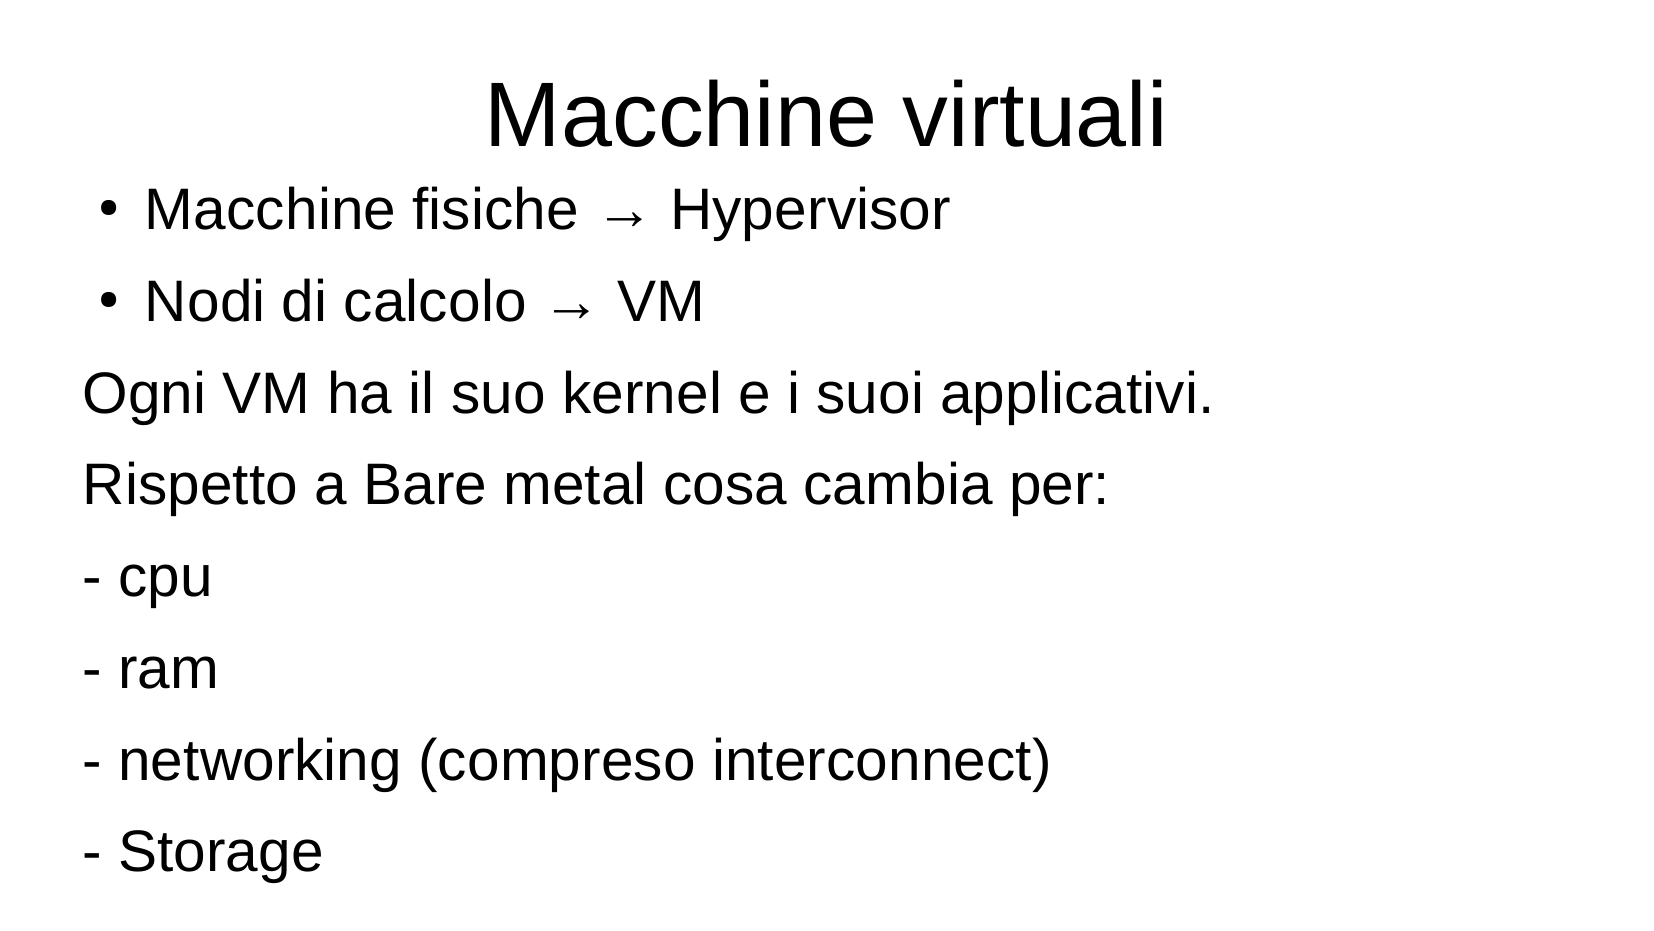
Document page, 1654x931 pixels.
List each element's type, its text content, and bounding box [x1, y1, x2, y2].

list Macchine fisiche → Hypervisor Nodi di calcolo → VM Ogni VM ha il suo kernel e i suoi applicativi. Rispetto a Bare metal cosa cambia per: - cpu - ram - networking (compreso interconnect) - Storage [82, 176, 1571, 889]
title Macchine virtuali [82, 37, 1571, 176]
